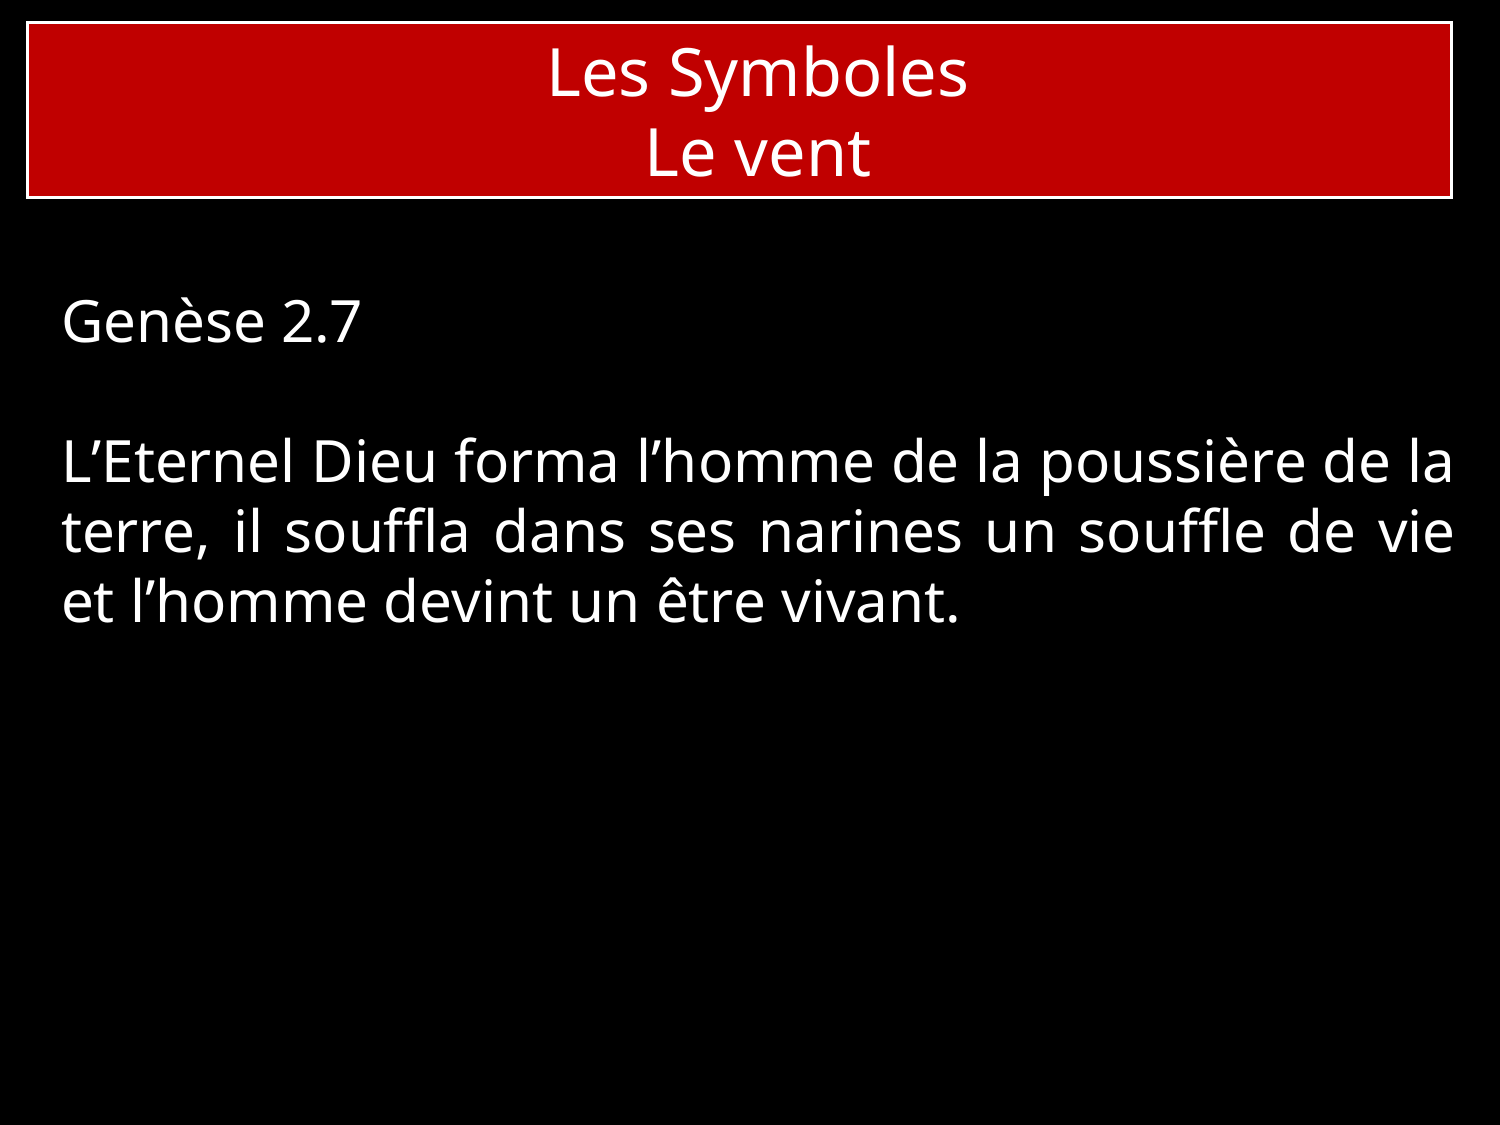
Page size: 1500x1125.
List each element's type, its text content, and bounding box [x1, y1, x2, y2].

text_box Les Symboles Le vent [27, 22, 1452, 198]
text_box Genèse 2.7 L’Eternel Dieu forma l’homme de la poussière de la terre, il souffla dans ses narines un souffle de vie et l’homme devint un être vivant. [46, 276, 1471, 642]
